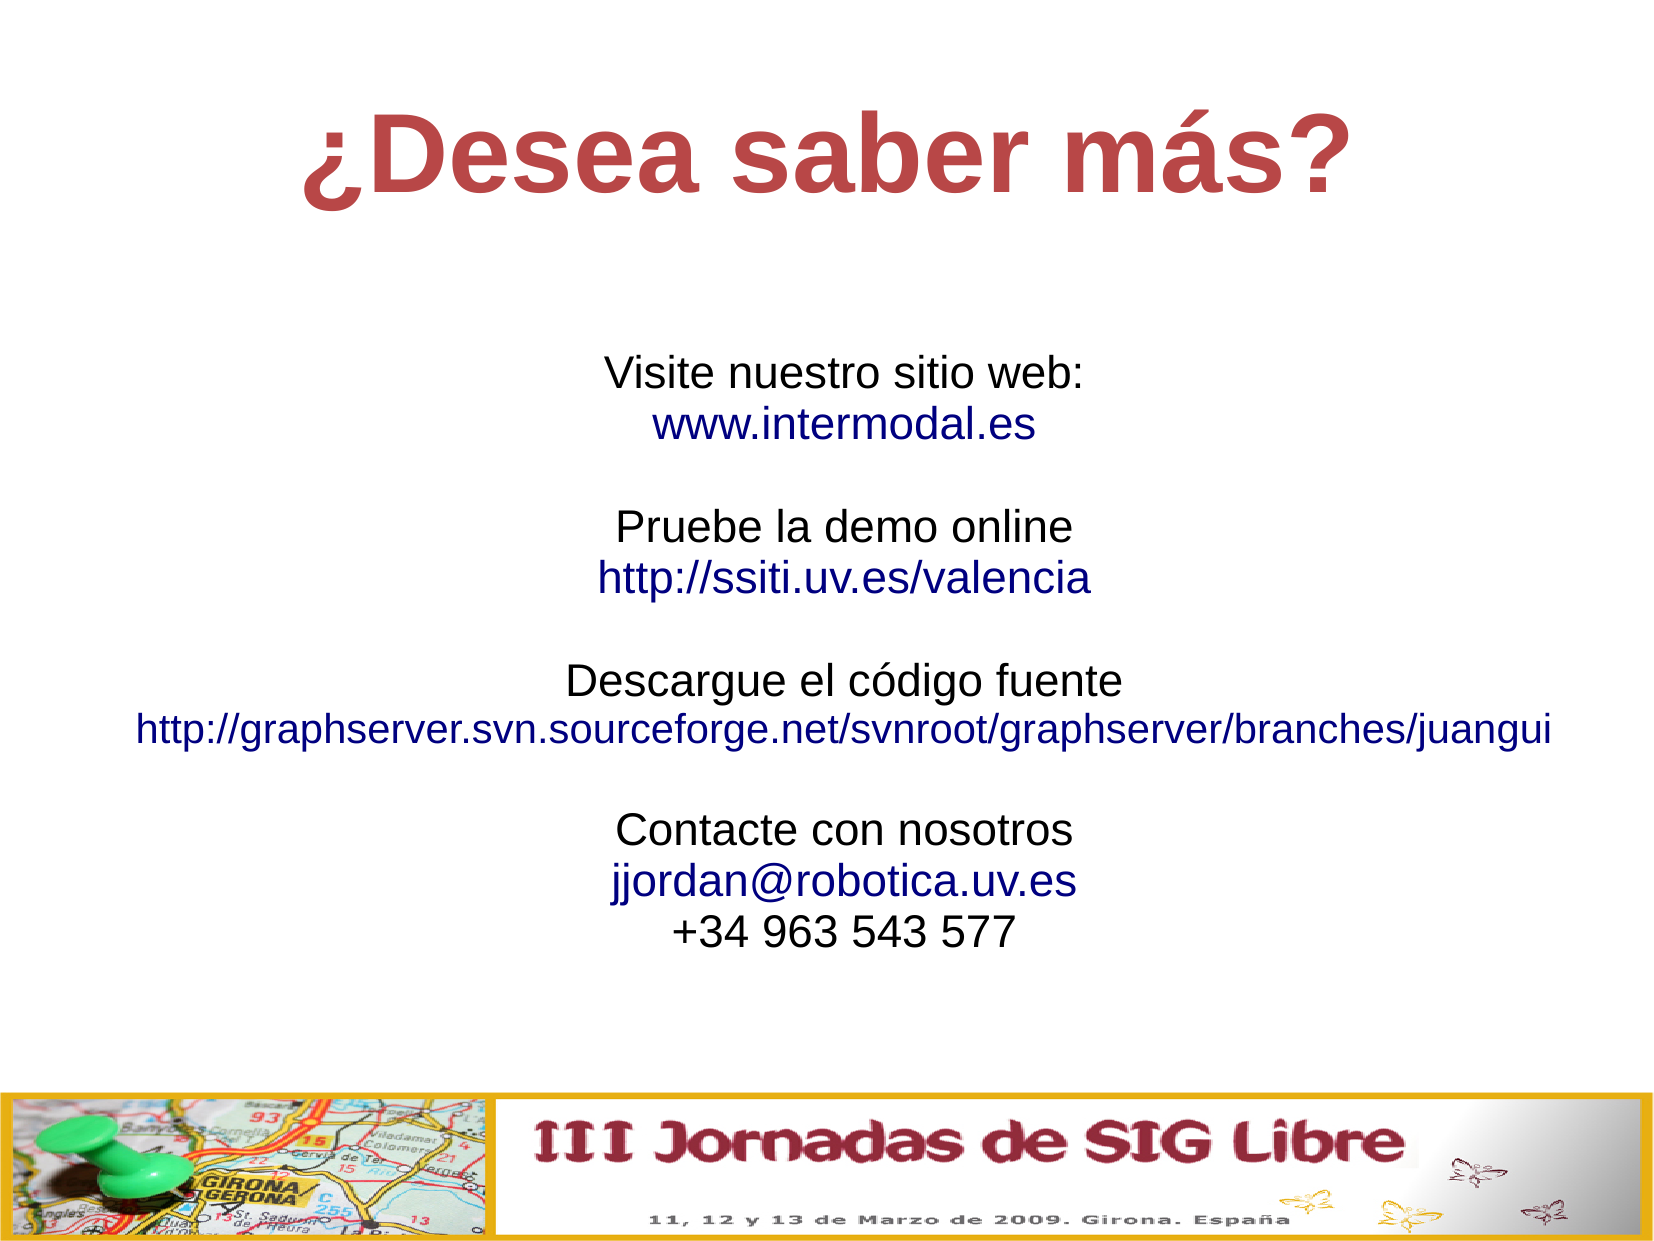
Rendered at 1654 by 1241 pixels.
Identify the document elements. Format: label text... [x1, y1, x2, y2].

title ¿Desea saber más? [82, 56, 1571, 247]
subtitle Visite nuestro sitio web: www.intermodal.es Pruebe la demo online http://ssiti.uv.es/valencia Descargue el código fuente http://graphserver.svn.sourceforge.net/svnroot/graphserver/branches/juangui Contacte con nosotros jjordan@robotica.uv.es +34 963 543 577 [82, 247, 1571, 1058]
picture [0, 1092, 1654, 1241]
